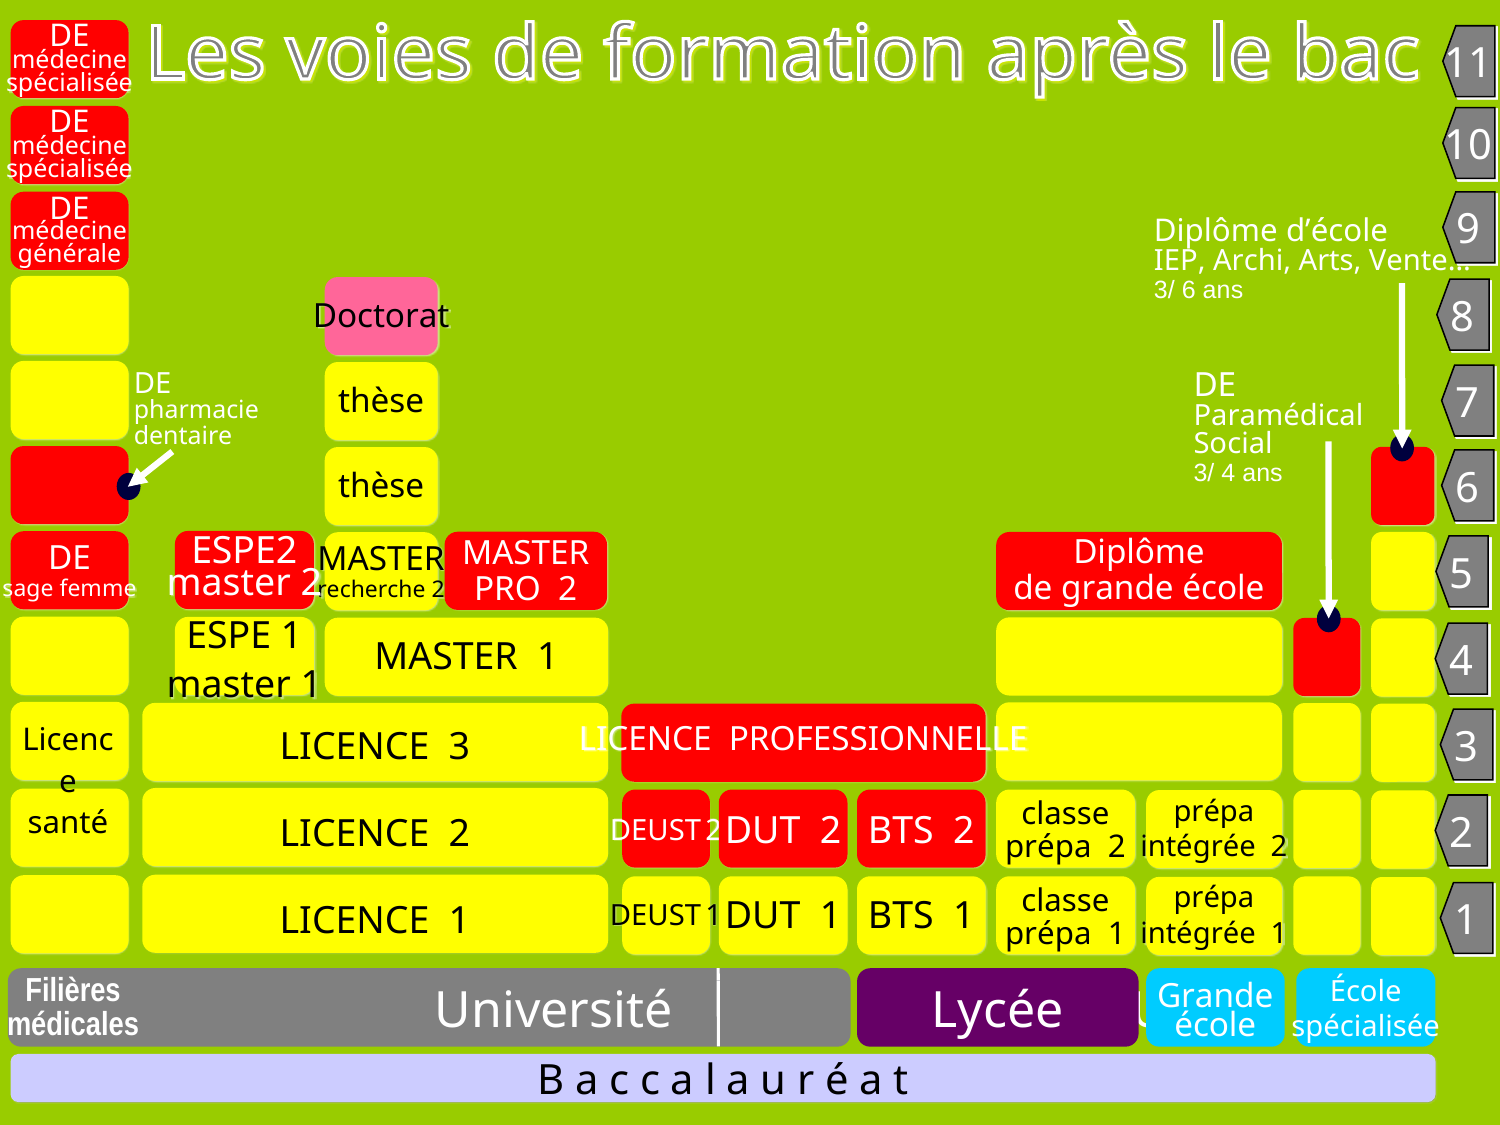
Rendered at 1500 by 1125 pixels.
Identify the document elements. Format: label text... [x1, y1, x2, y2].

text_box thèse [324, 447, 438, 526]
text_box Les voies de formation après le bac [395, 37, 432, 80]
text_box [1371, 618, 1435, 697]
text_box [1371, 436, 1435, 526]
text_box [1293, 703, 1361, 782]
text_box Diplôme d’école IEP, Archi, Arts, Vente… 3/ 6 ans [1139, 202, 1487, 312]
text_box École spécialisée [1296, 968, 1436, 1047]
text_box LICENCE 3 [142, 702, 609, 782]
text_box thèse [324, 362, 438, 441]
text_box DUT 2 [718, 789, 848, 868]
text_box classe prépa 1 [996, 876, 1135, 955]
text_box [10, 616, 129, 695]
text_box DUT 1 [718, 876, 848, 955]
text_box BTS 2 [857, 789, 986, 868]
text_box Les voies de formation après le bac [285, 38, 325, 79]
text_box Les voies de formation après le bac [604, 21, 634, 79]
text_box Les voies de formation après le bac [1155, 37, 1185, 80]
text_box Les voies de formation après le bac [715, 37, 775, 79]
text_box [12, 701, 127, 708]
text_box 11 [1442, 25, 1495, 97]
text_box Les voies de formation après le bac [683, 37, 708, 79]
text_box [1371, 877, 1435, 956]
text_box [10, 875, 129, 954]
text_box Les voies de formation après le bac [543, 37, 580, 80]
text_box prépa intégrée 1 [1146, 876, 1283, 955]
text_box 10 [1442, 107, 1495, 179]
text_box Lycée [857, 968, 1139, 1047]
text_box [1293, 607, 1361, 697]
text_box 9 [1442, 191, 1495, 263]
text_box MASTER 1 [324, 617, 609, 696]
text_box Les voies de formation après le bac [1342, 37, 1377, 80]
text_box ESPE2 master 2 [174, 530, 314, 610]
text_box Les voies de formation après le bac [989, 37, 1024, 80]
text_box MASTER recherche 2 [324, 532, 438, 611]
text_box MASTER PRO 2 [444, 531, 608, 610]
text_box Les voies de formation après le bac [152, 25, 184, 79]
text_box LICENCE 2 [142, 787, 609, 867]
text_box prépa intégrée 2 [1146, 790, 1283, 869]
text_box [1293, 789, 1361, 868]
text_box B a c c a l a u r é a t [10, 1053, 1436, 1103]
text_box Les voies de formation après le bac [1298, 21, 1336, 80]
text_box DE médecine spécialisée [10, 105, 129, 185]
text_box Filières médicales [0, 966, 155, 1050]
text_box DE pharmacie dentaire [118, 357, 274, 459]
text_box 2 [1435, 795, 1488, 866]
text_box Les voies de formation après le bac [439, 37, 469, 80]
text_box Les voies de formation après le bac [634, 37, 673, 80]
text_box [996, 617, 1283, 696]
text_box Les voies de formation après le bac [1083, 37, 1108, 79]
text_box LICENCE 1 [142, 874, 609, 953]
text_box classe prépa 2 [996, 789, 1135, 868]
text_box Doctorat [324, 277, 438, 356]
text_box Grande école [1146, 968, 1285, 1047]
text_box DE médecine spécialisée [10, 20, 129, 99]
text_box Les voies de formation après le bac [784, 37, 818, 80]
text_box Les voies de formation après le bac [1036, 37, 1073, 98]
text_box Les voies de formation après le bac [876, 37, 915, 80]
text_box Les voies de formation après le bac [925, 37, 961, 79]
text_box Licence santé [0, 708, 137, 806]
text_box Université IUT [155, 968, 718, 1047]
text_box [1371, 531, 1435, 611]
text_box 7 [1441, 365, 1494, 437]
text_box BTS 1 [857, 876, 986, 955]
text_box Les voies de formation après le bac [1111, 37, 1148, 80]
text_box 6 [1441, 449, 1494, 521]
text_box DEUST 2 [622, 789, 710, 868]
text_box Université IUT [719, 968, 851, 1047]
text_box ESPE 1 master 1 [174, 616, 314, 696]
text_box Les voies de formation après le bac [496, 21, 534, 80]
text_box [1293, 876, 1361, 955]
text_box DE Paramédical Social 3/ 4 ans [1178, 355, 1379, 496]
text_box [1371, 790, 1435, 869]
text_box 8 [1436, 279, 1490, 351]
text_box 5 [1435, 535, 1489, 607]
text_box [1371, 703, 1435, 782]
text_box LICENCE PROFESSIONNELLE [621, 703, 986, 782]
text_box 4 [1435, 623, 1488, 695]
text_box [10, 806, 129, 867]
text_box Les voies de formation après le bac [189, 37, 225, 80]
text_box [10, 446, 141, 525]
text_box [10, 275, 129, 355]
text_box Les voies de formation après le bac [1232, 37, 1268, 80]
text_box Les voies de formation après le bac [232, 37, 263, 80]
text_box 1 [1440, 882, 1493, 954]
text_box [10, 360, 118, 440]
text_box DE médecine générale [10, 191, 129, 270]
text_box DEUST 1 [622, 876, 710, 955]
text_box DE sage femme [10, 531, 129, 610]
text_box Diplôme de grande école [996, 531, 1283, 611]
text_box [996, 702, 1282, 781]
text_box Les voies de formation après le bac [329, 37, 368, 80]
text_box Les voies de formation après le bac [1386, 37, 1418, 80]
text_box 3 [1440, 709, 1493, 780]
text_box Les voies de formation après le bac [825, 29, 851, 80]
